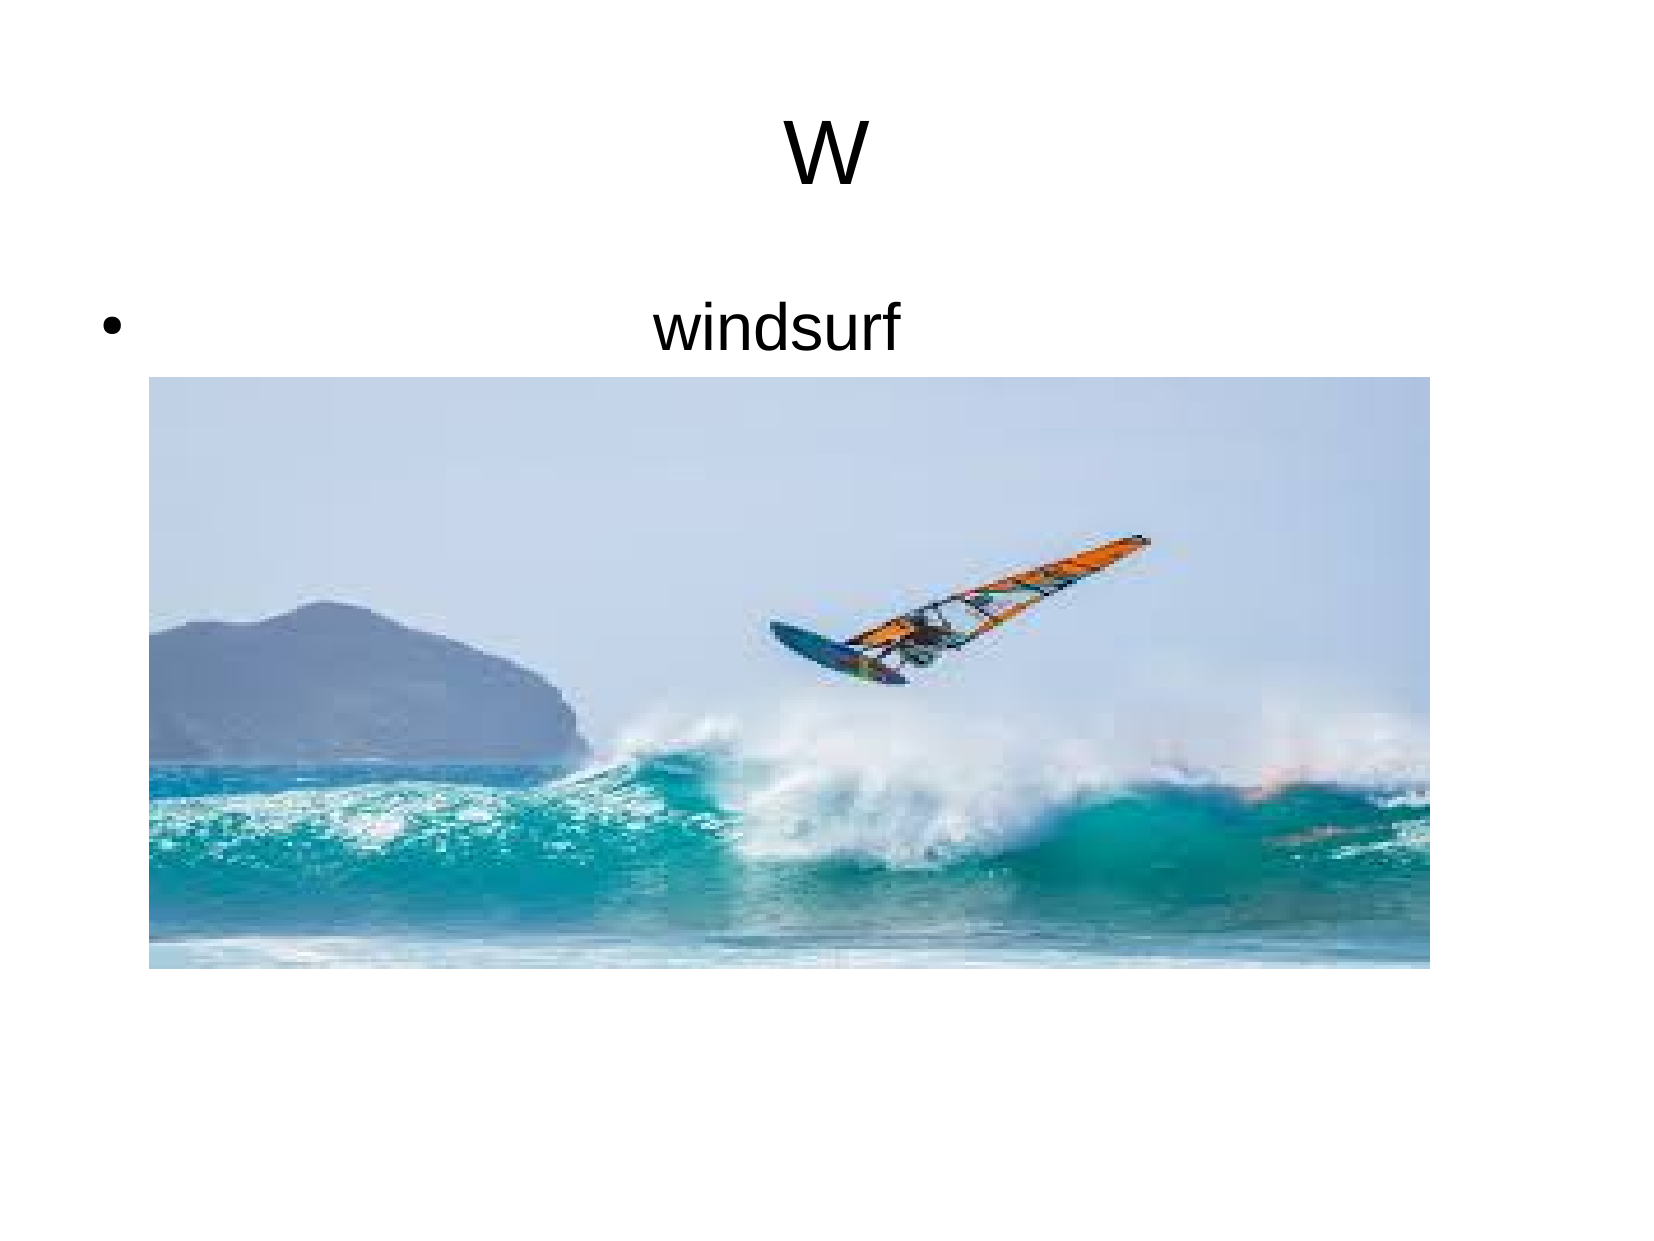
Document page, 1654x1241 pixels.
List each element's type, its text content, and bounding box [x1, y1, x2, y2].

picture [149, 377, 1430, 969]
list windsurf [82, 290, 1571, 1010]
title W [82, 49, 1571, 257]
